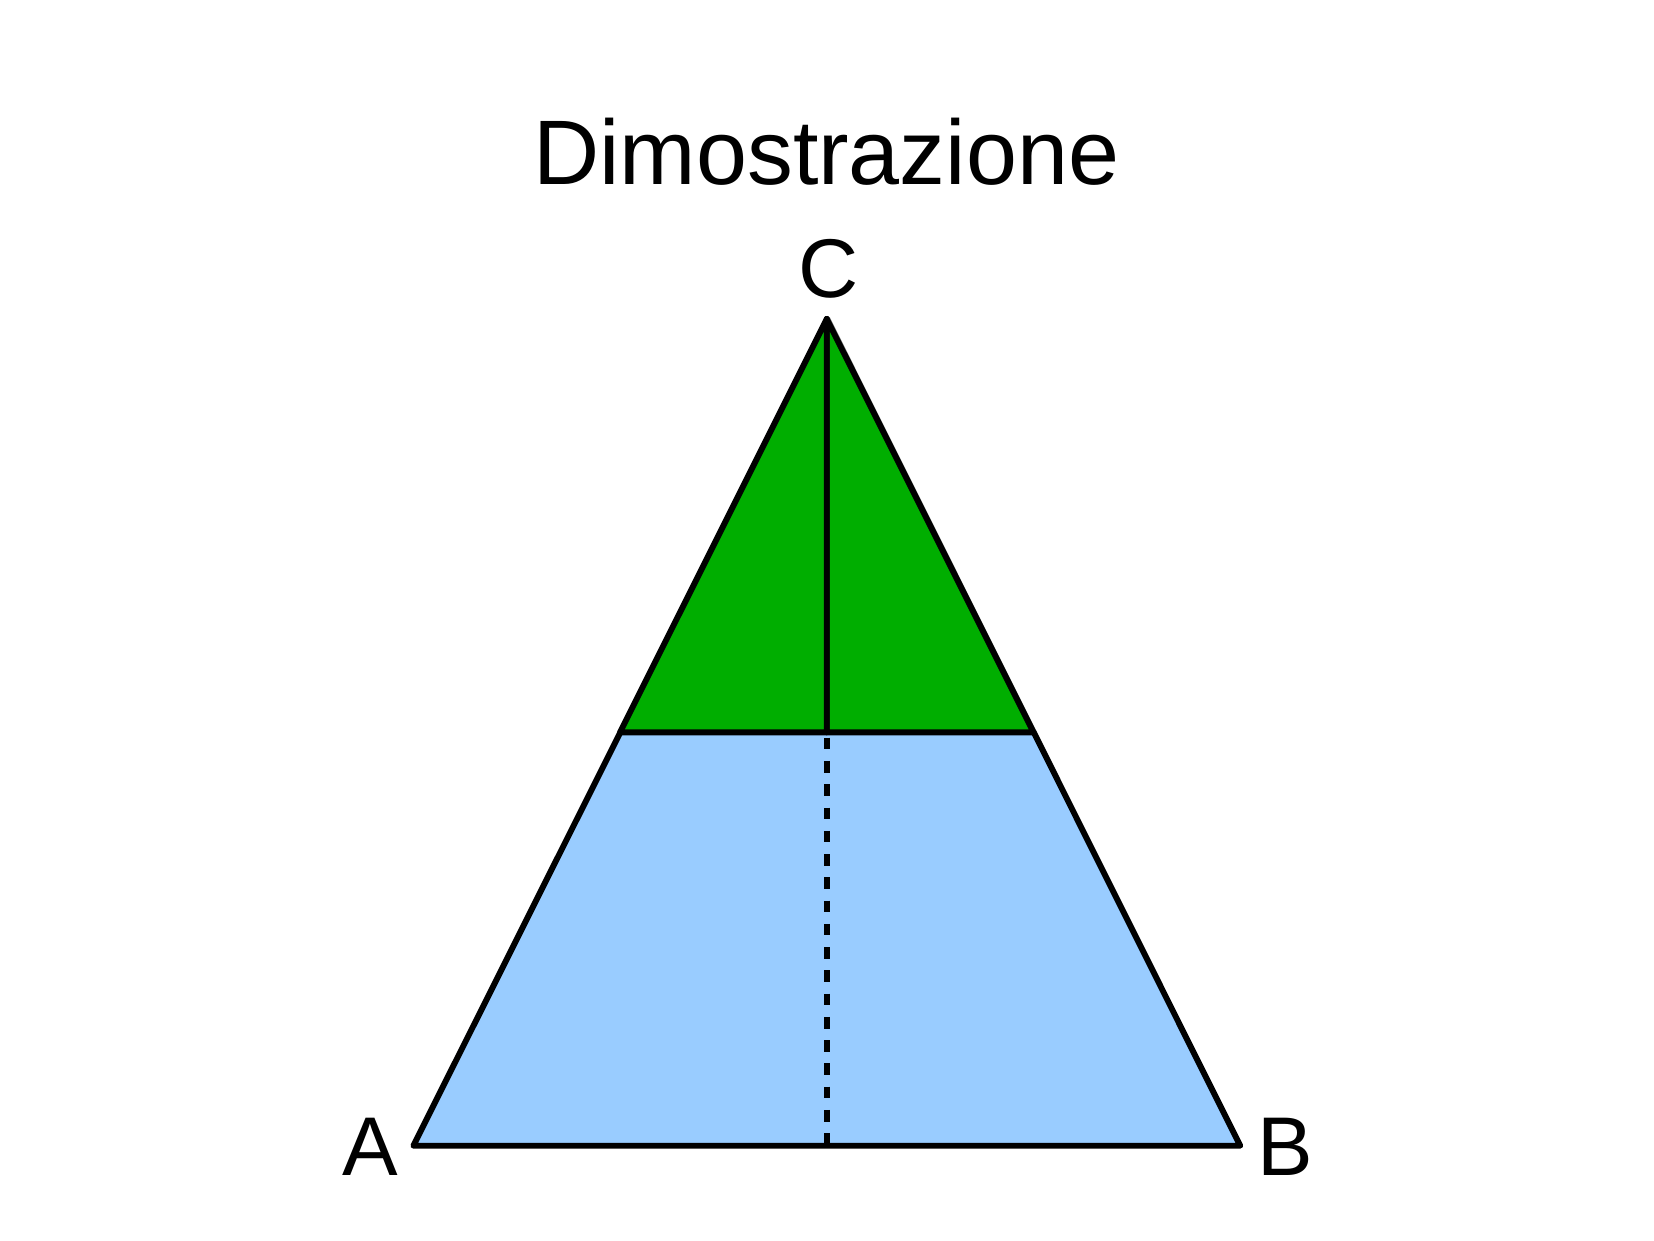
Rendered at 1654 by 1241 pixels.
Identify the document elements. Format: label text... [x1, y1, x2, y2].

text_box C [783, 214, 874, 323]
text_box A [327, 1092, 413, 1201]
title Dimostrazione [82, 56, 1571, 250]
text_box [29, 287, 1625, 1146]
text_box B [1243, 1092, 1329, 1201]
